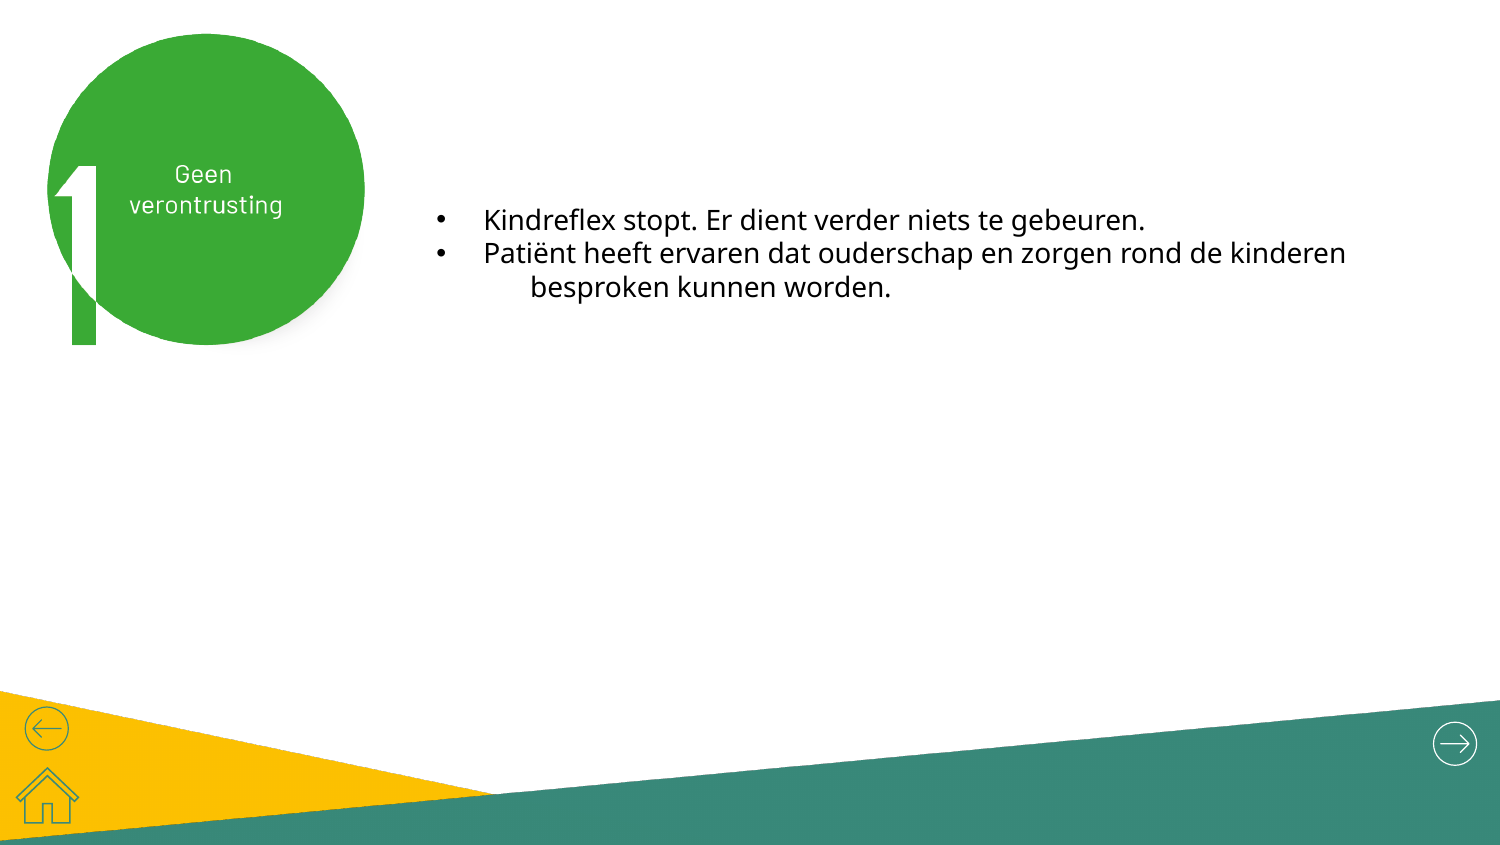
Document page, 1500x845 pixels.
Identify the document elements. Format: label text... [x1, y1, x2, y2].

picture [9, 700, 85, 832]
text_box Kindreflex stopt. Er dient verder niets te gebeuren. Patiënt heeft ervaren dat ouderschap en zorgen rond de kinderen besproken kunnen worden. [421, 194, 1445, 312]
picture [47, 33, 365, 356]
picture [1426, 715, 1484, 772]
